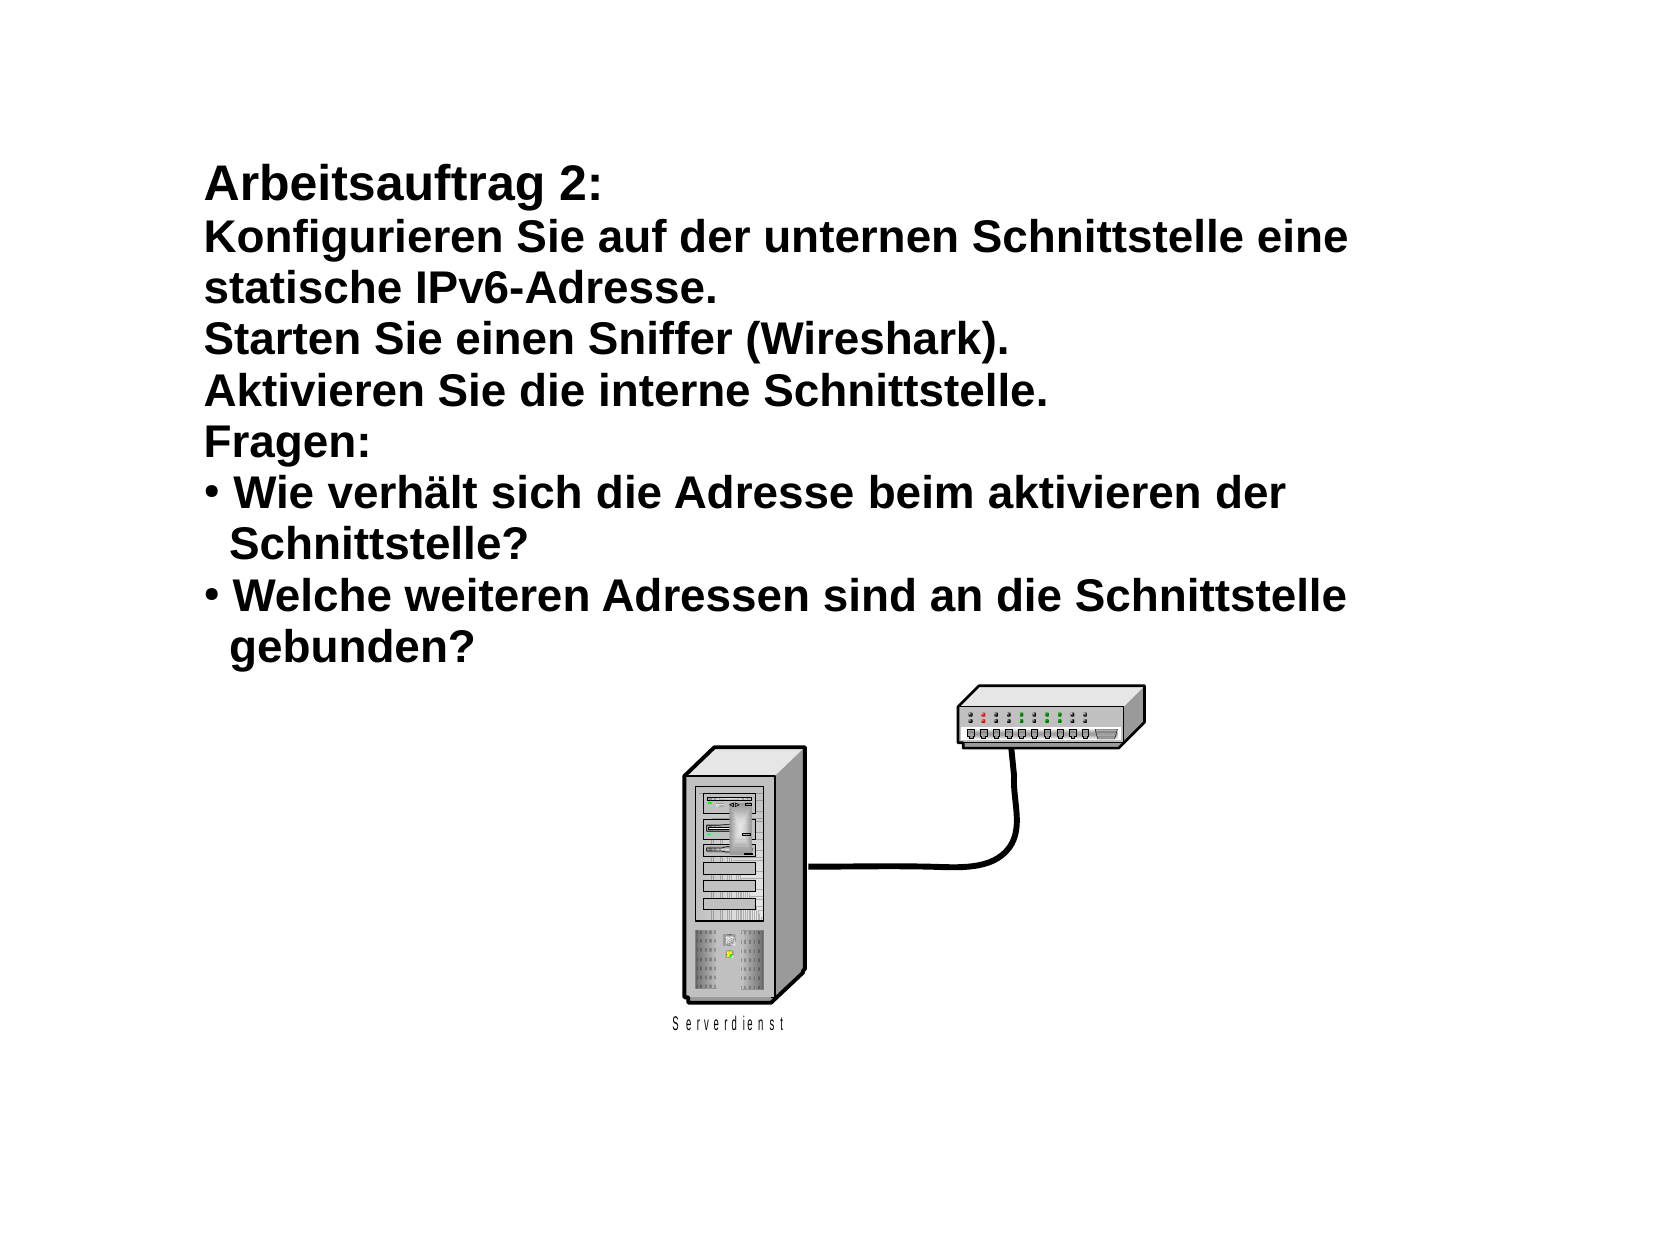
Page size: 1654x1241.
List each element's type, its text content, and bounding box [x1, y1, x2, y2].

picture [649, 738, 845, 1094]
text_box Arbeitsauftrag 2: Konfigurieren Sie auf der unternen Schnittstelle eine statische IPv6-Adresse. Starten Sie einen Sniffer (Wireshark). Aktivieren Sie die interne Schnittstelle. Fragen: Wie verhält sich die Adresse beim aktivieren der Schnittstelle? Welche weiteren Adressen sind an die Schnittstelle gebunden? [188, 147, 1489, 680]
picture [951, 679, 1152, 803]
